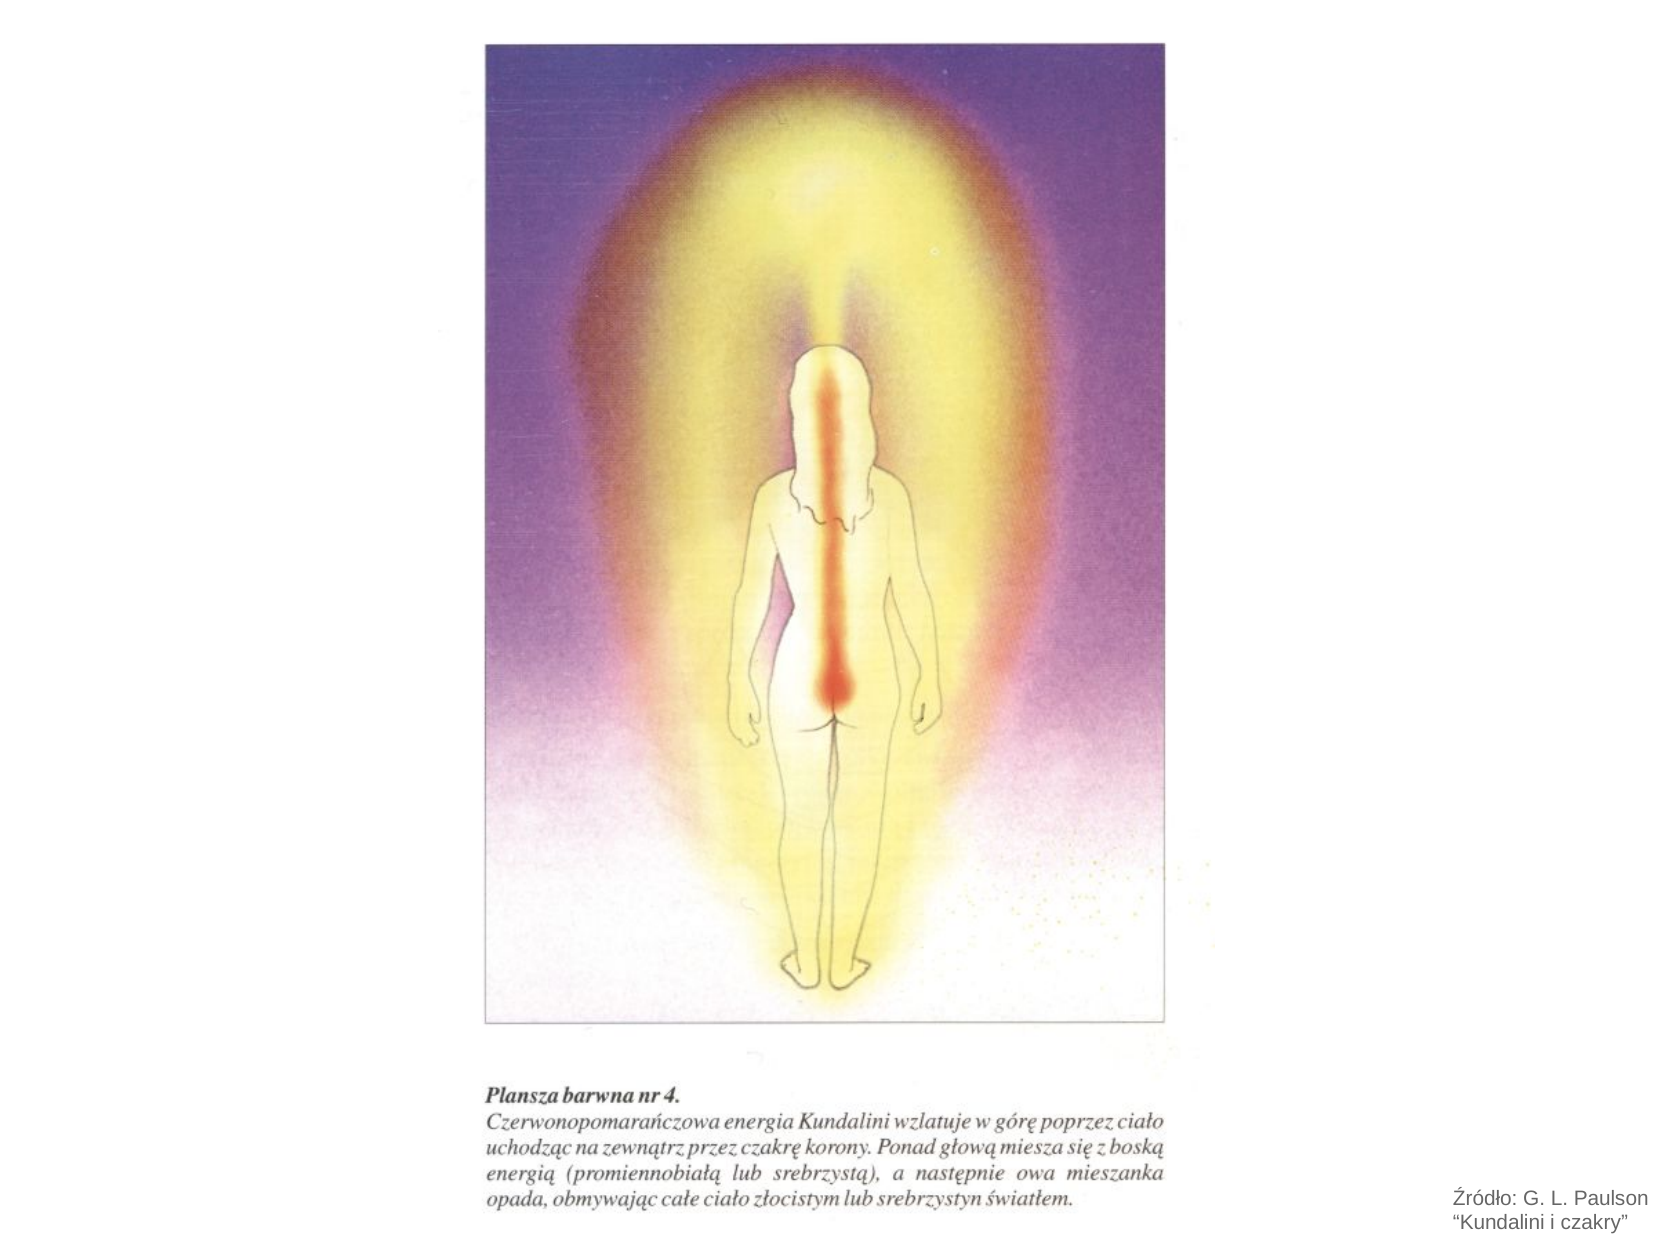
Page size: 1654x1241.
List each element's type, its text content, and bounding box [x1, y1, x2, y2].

picture [438, 0, 1215, 1241]
text_box Źródło: G. L. Paulson “Kundalini i czakry” [1446, 1181, 1654, 1240]
